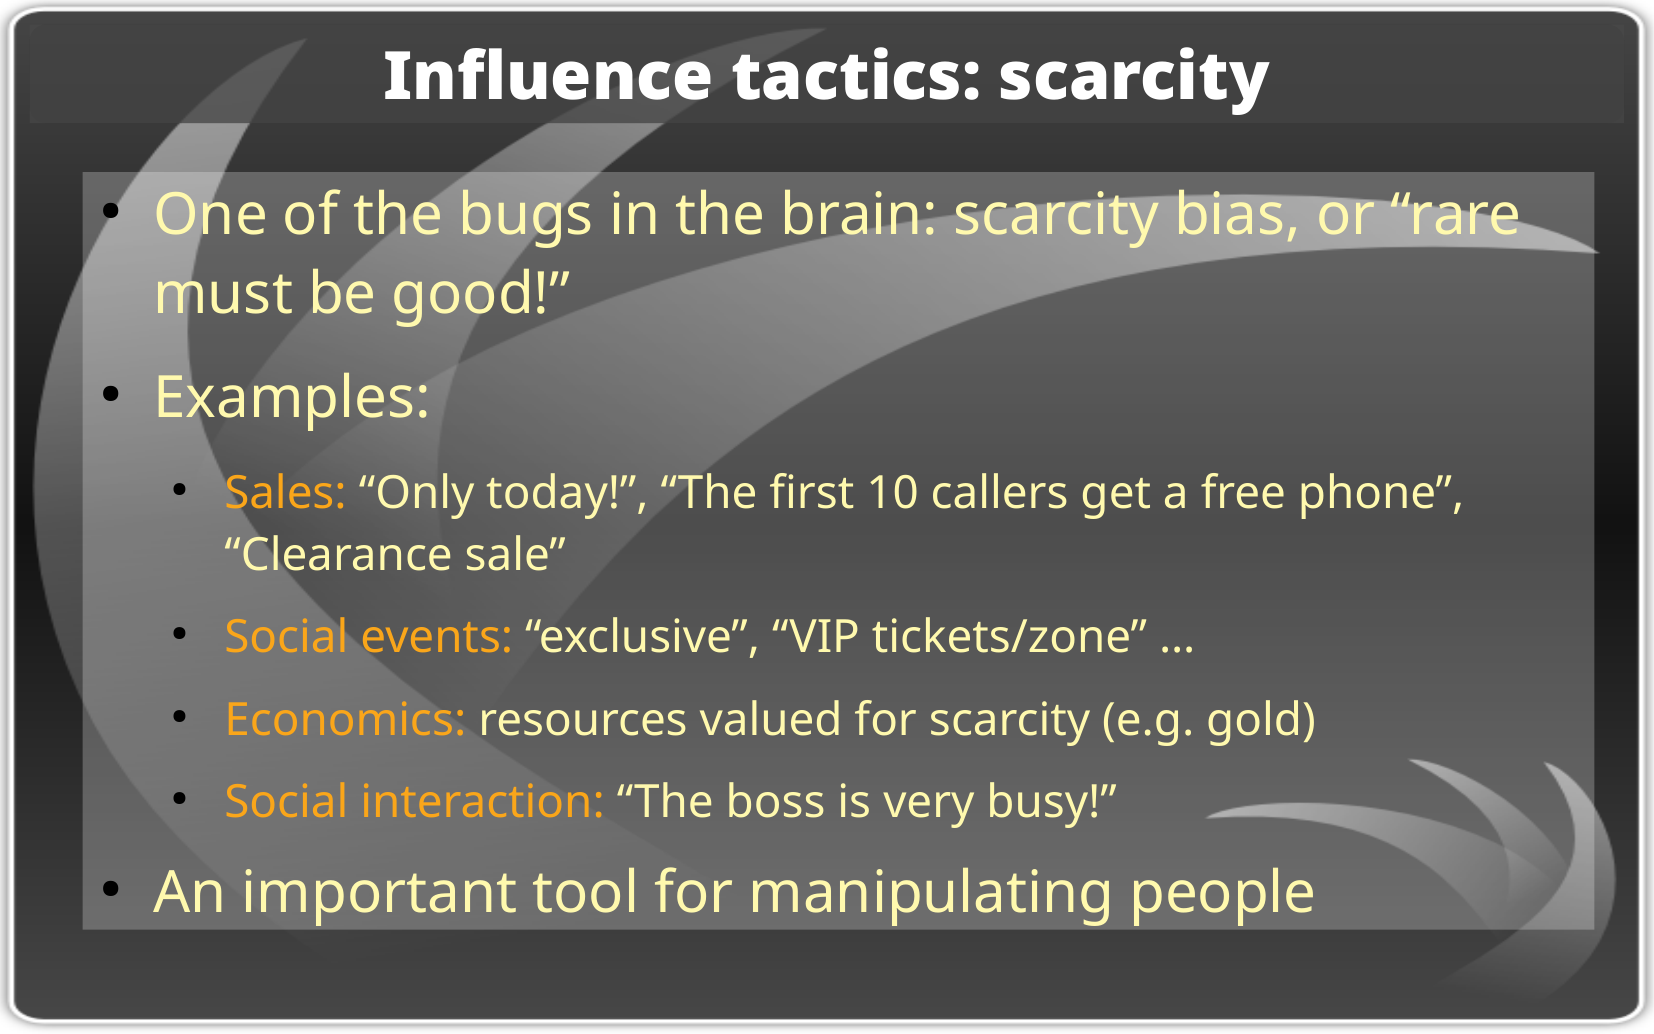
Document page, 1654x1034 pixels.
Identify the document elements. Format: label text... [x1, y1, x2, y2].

title Influence tactics: scarcity [29, 24, 1625, 124]
picture [0, 0, 1654, 1034]
list One of the bugs in the brain: scarcity bias, or “rare must be good!” Examples: Sales: “Only today!”, “The first 10 callers get a free phone”, “Clearance sale” Social events: “exclusive”, “VIP tickets/zone” … Economics: resources valued for scarcity (e.g. gold) Social interaction: “The boss is very busy!” An important tool for manipulating people [82, 172, 1595, 910]
